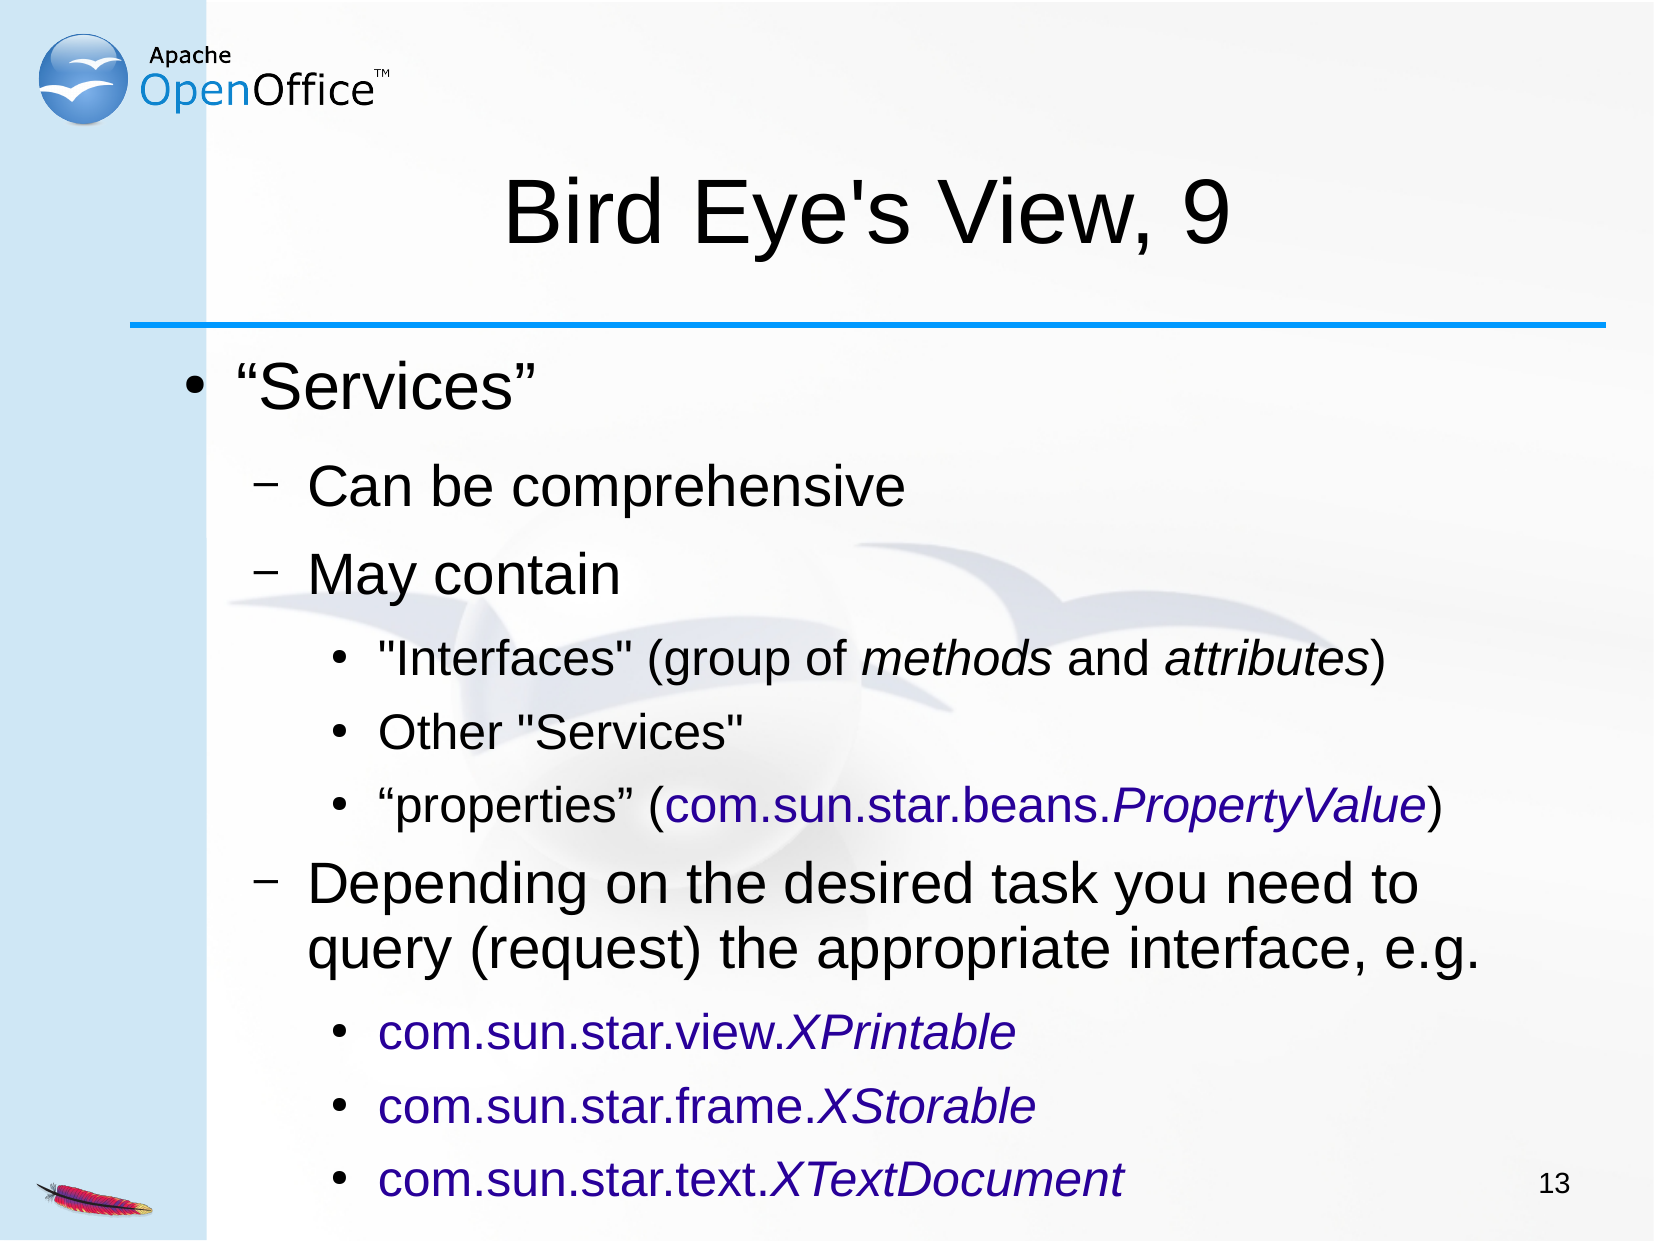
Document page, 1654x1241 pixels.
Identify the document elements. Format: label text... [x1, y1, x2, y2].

picture [35, 1181, 154, 1219]
list “Services” Can be comprehensive May contain "Interfaces" (group of methods and attributes) Other "Services" “properties” (com.sun.star.beans.PropertyValue) Depending on the desired task you need to query (request) the appropriate interface, e.g. com.sun.star.view.XPrintable com.sun.star.frame.XStorable com.sun.star.text.XTextDocument [165, 349, 1571, 1208]
picture [35, 2, 1654, 1241]
title Bird Eye's View, 9 [165, 108, 1571, 316]
